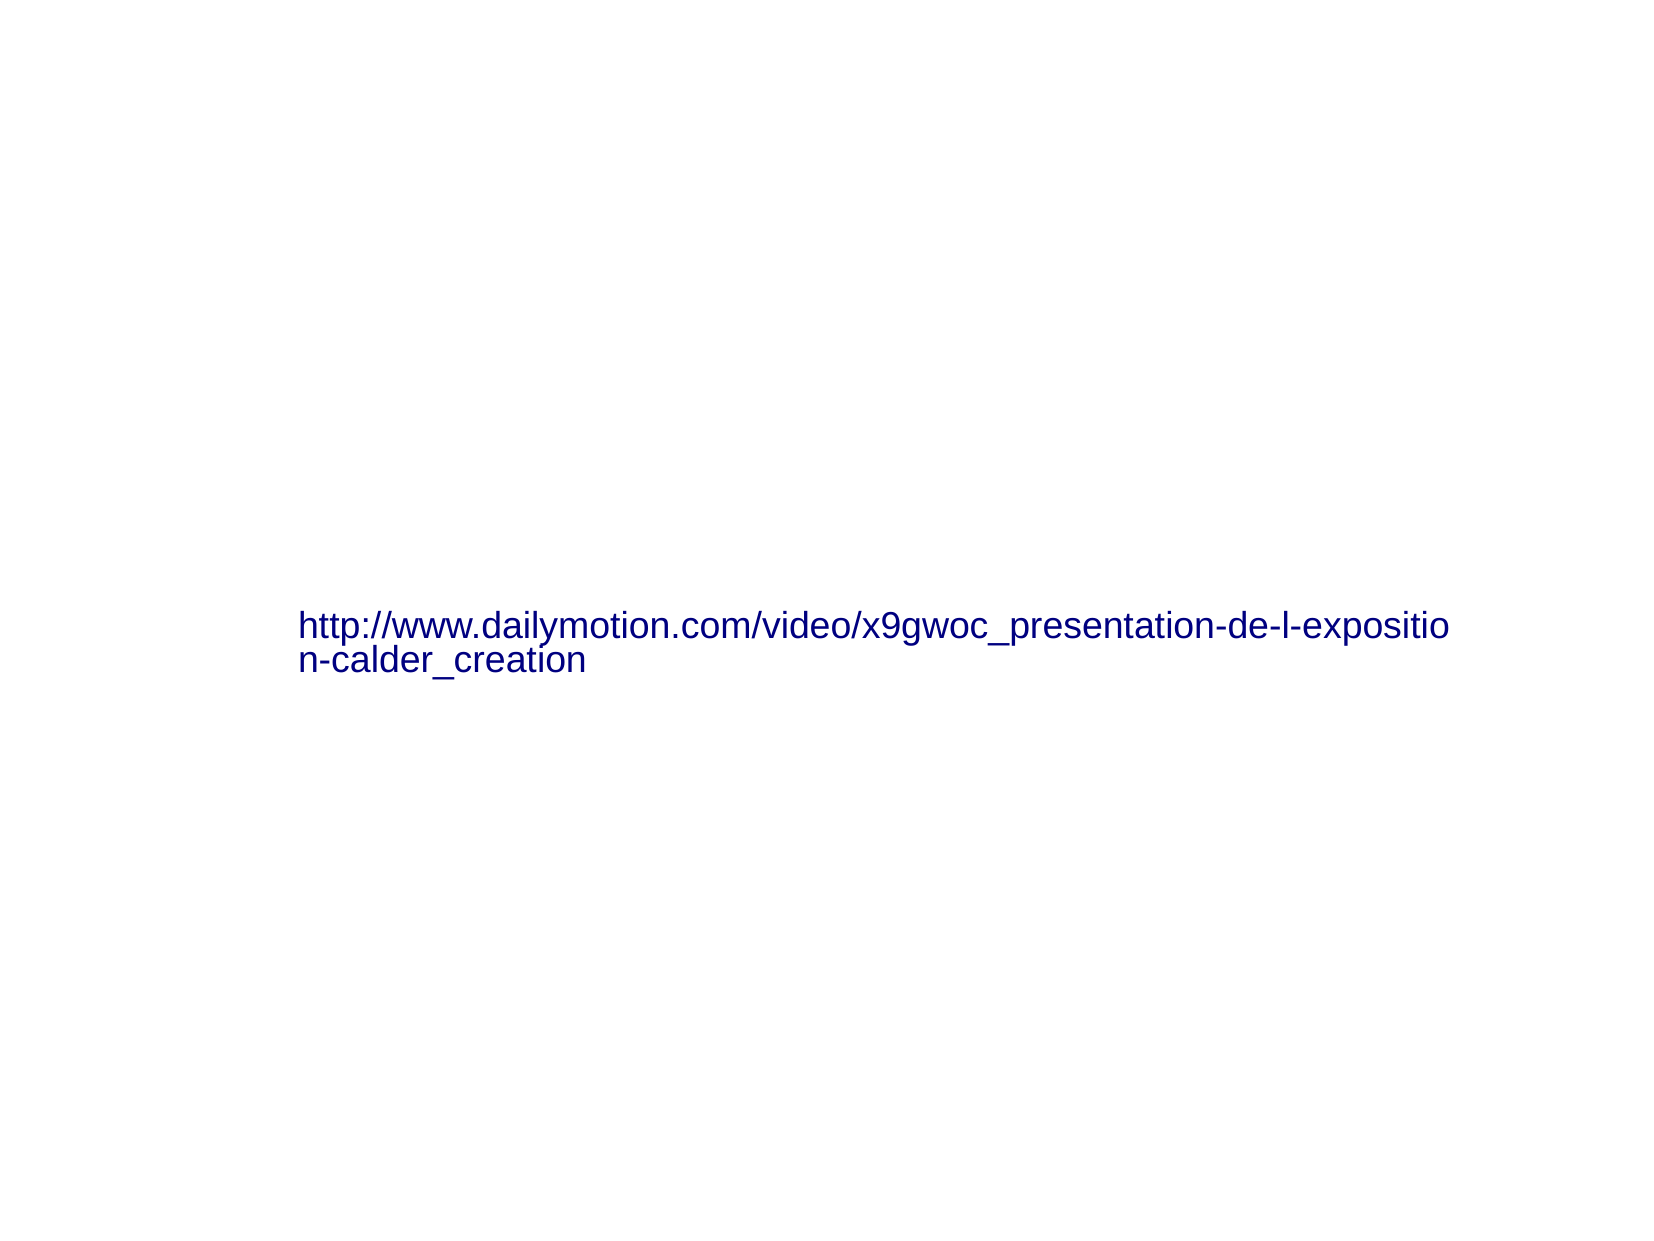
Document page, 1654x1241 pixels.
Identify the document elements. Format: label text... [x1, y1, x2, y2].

text_box http://www.dailymotion.com/video/x9gwoc_presentation-de-l-exposition-calder_creation [283, 597, 1477, 851]
